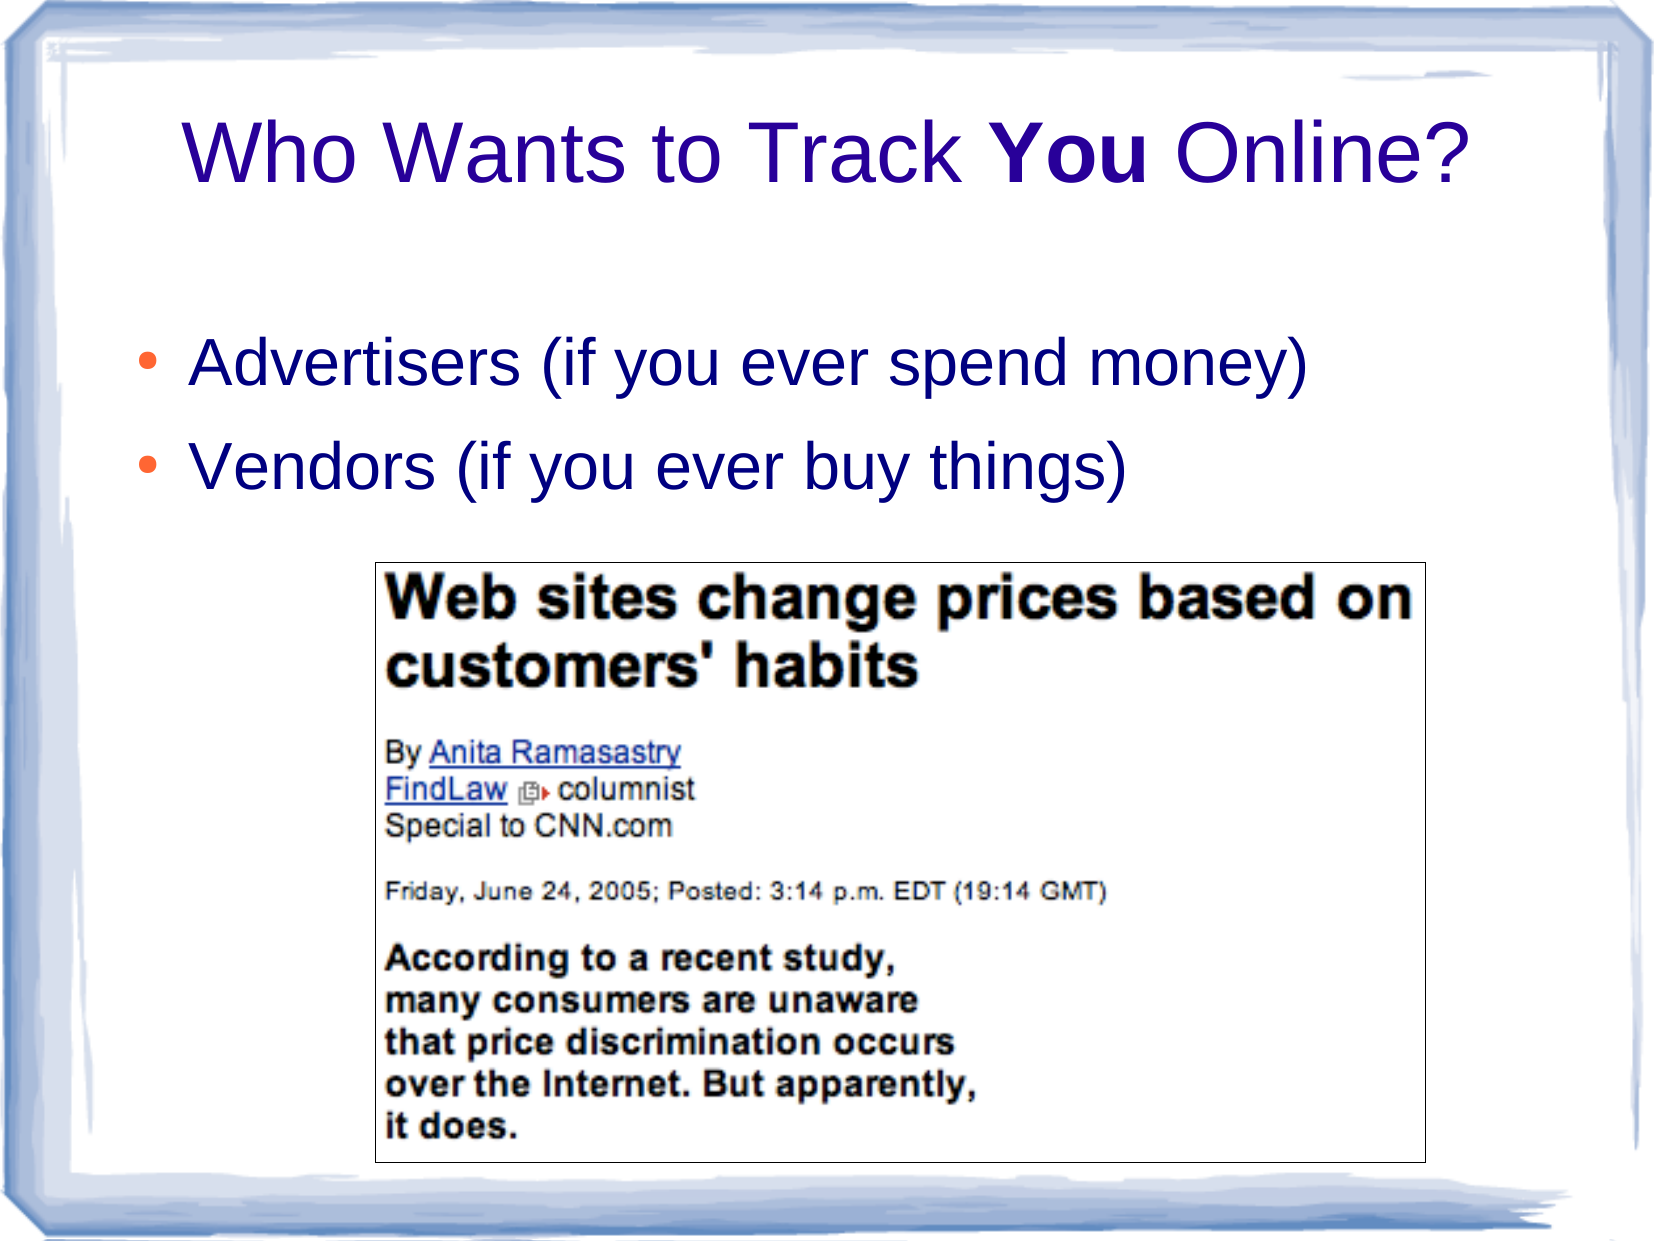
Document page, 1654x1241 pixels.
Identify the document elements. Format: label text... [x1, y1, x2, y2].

list Advertisers (if you ever spend money) Vendors (if you ever buy things) [118, 324, 1571, 1004]
picture [0, 0, 1654, 1241]
title Who Wants to Track You Online? [82, 49, 1571, 257]
